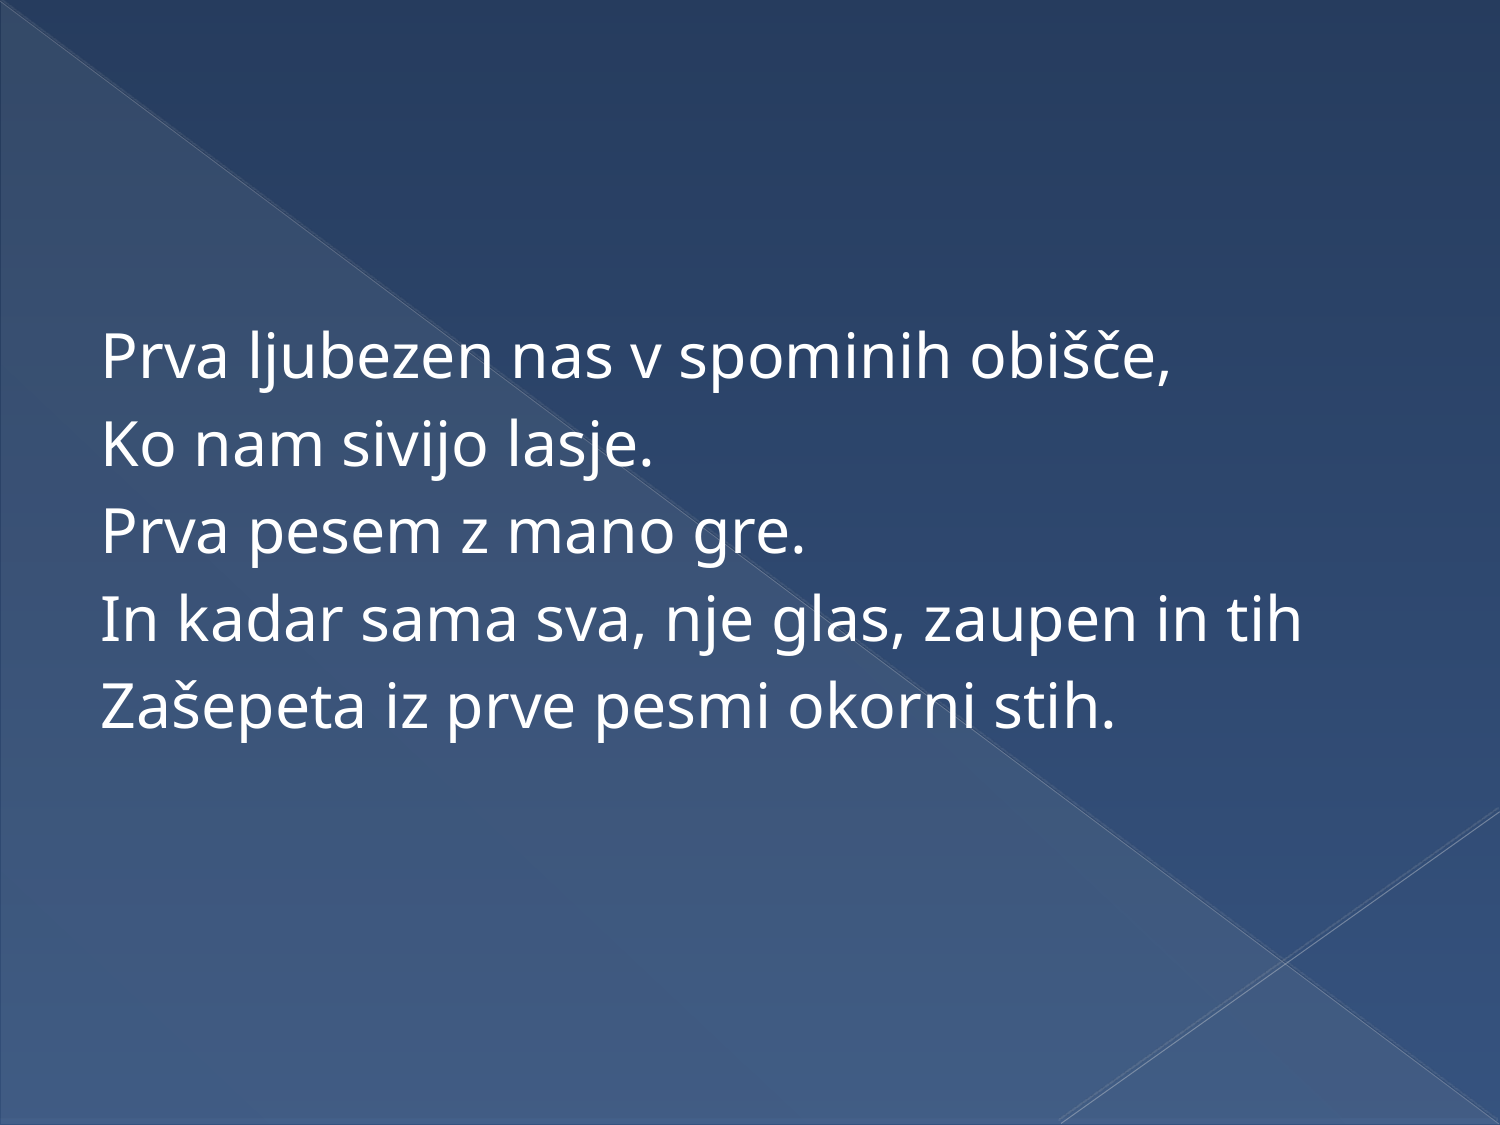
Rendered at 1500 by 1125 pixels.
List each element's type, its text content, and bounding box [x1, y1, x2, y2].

list Prva ljubezen nas v spominih obišče, Ko nam sivijo lasje. Prva pesem z mano gre. In kadar sama sva, nje glas, zaupen in tih Zašepeta iz prve pesmi okorni stih. [75, 308, 1425, 1059]
